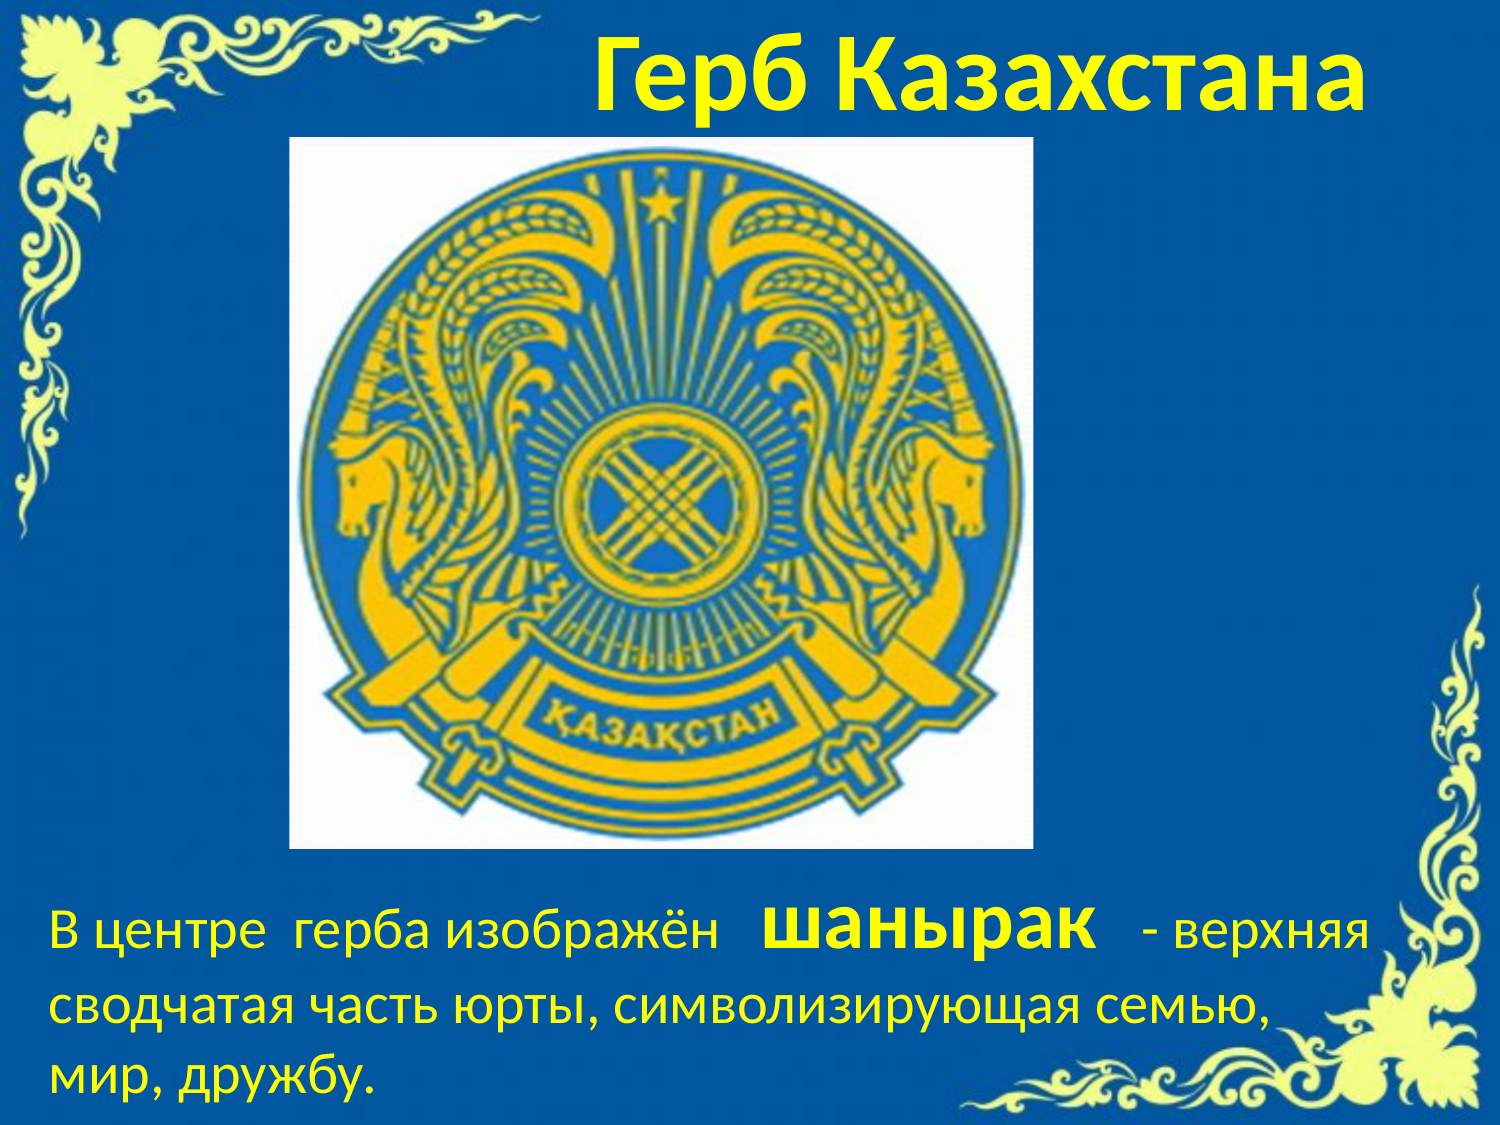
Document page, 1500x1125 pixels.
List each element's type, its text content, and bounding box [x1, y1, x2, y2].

title Герб Казахстана [395, 0, 1500, 160]
text_box В центре герба изображён шанырак - верхняя сводчатая часть юрты, символизирующая семью, мир, дружбу. [7, 857, 1400, 1113]
picture [0, 0, 1500, 1125]
